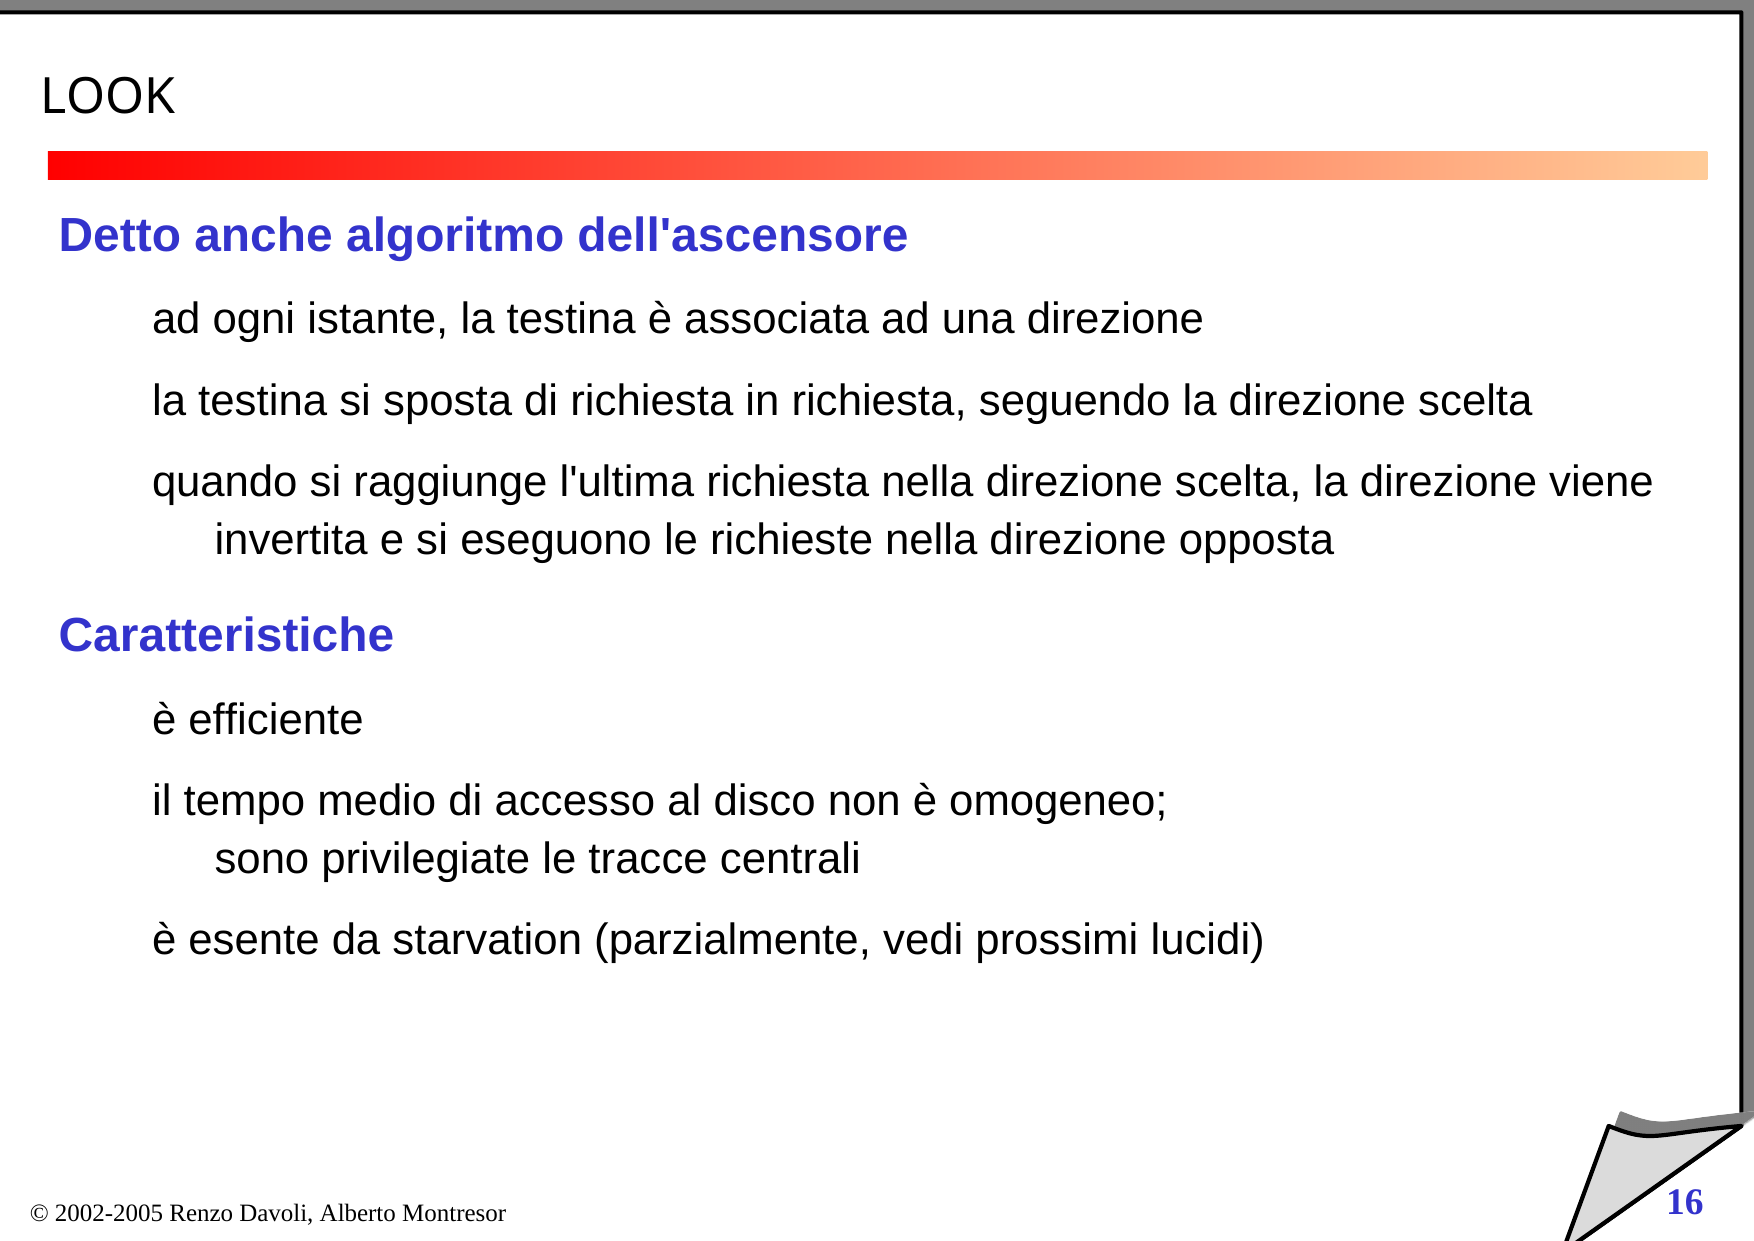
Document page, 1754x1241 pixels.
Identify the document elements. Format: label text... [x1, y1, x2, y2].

title LOOK [40, 49, 1714, 144]
text_box 14 [750, 152, 754, 179]
list Detto anche algoritmo dell'ascensore ad ogni istante, la testina è associata ad una direzione la testina si sposta di richiesta in richiesta, seguendo la direzione scelta quando si raggiunge l'ultima richiesta nella direzione scelta, la direzione viene invertita e si eseguono le richieste nella direzione opposta Caratteristiche è efficiente il tempo medio di accesso al disco non è omogeneo; sono privilegiate le tracce centrali è esente da starvation (parzialmente, vedi prossimi lucidi) [58, 206, 1696, 1166]
